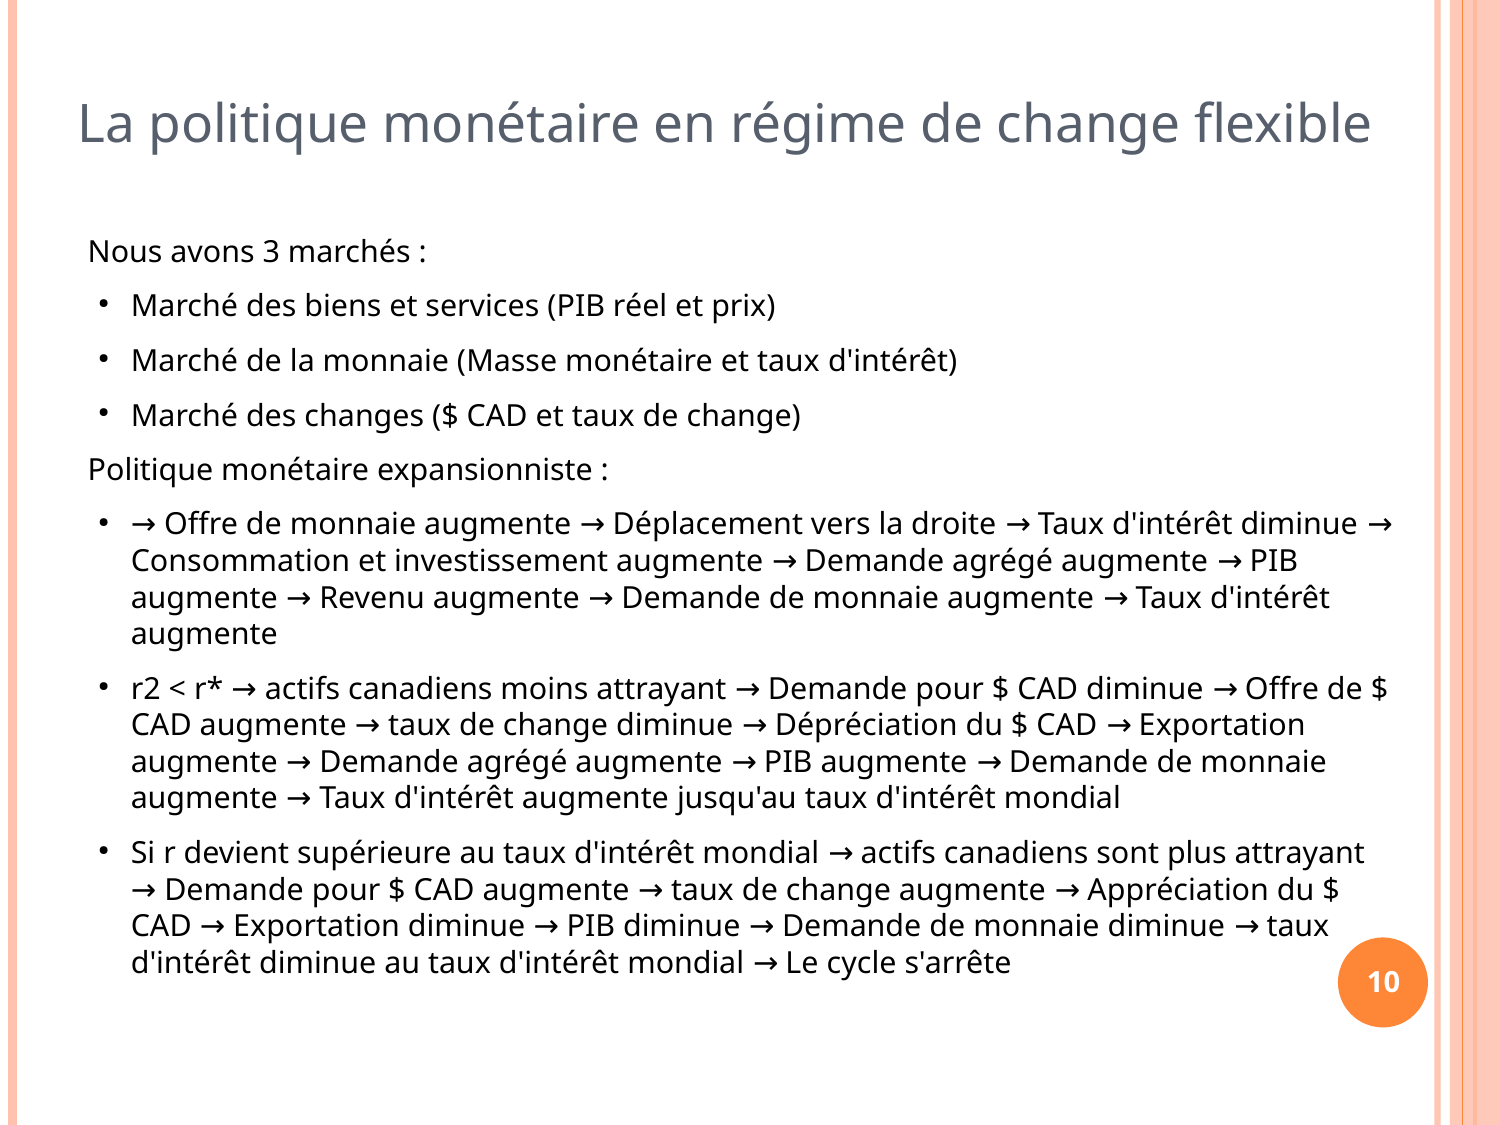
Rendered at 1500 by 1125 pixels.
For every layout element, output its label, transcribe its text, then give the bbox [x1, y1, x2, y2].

title La politique monétaire en régime de change flexible [62, 37, 1450, 161]
slide_number <numéro> [1333, 940, 1434, 1027]
list Nous avons 3 marchés : Marché des biens et services (PIB réel et prix) Marché de la monnaie (Masse monétaire et taux d'intérêt) Marché des changes ($ CAD et taux de change) Politique monétaire expansionniste : → Offre de monnaie augmente → Déplacement vers la droite → Taux d'intérêt diminue → Consommation et investissement augmente → Demande agrégé augmente → PIB augmente → Revenu augmente → Demande de monnaie augmente → Taux d'intérêt augmente r2 < r* → actifs canadiens moins attrayant → Demande pour $ CAD diminue → Offre de $ CAD augmente → taux de change diminue → Dépréciation du $ CAD → Exportation augmente → Demande agrégé augmente → PIB augmente → Demande de monnaie augmente → Taux d'intérêt augmente jusqu'au taux d'intérêt mondial Si r devient supérieure au taux d'intérêt mondial → actifs canadiens sont plus attrayant → Demande pour $ CAD augmente → taux de change augmente → Appréciation du $ CAD → Exportation diminue → PIB diminue → Demande de monnaie diminue → taux d'intérêt diminue au taux d'intérêt mondial → Le cycle s'arrête [87, 231, 1400, 1000]
